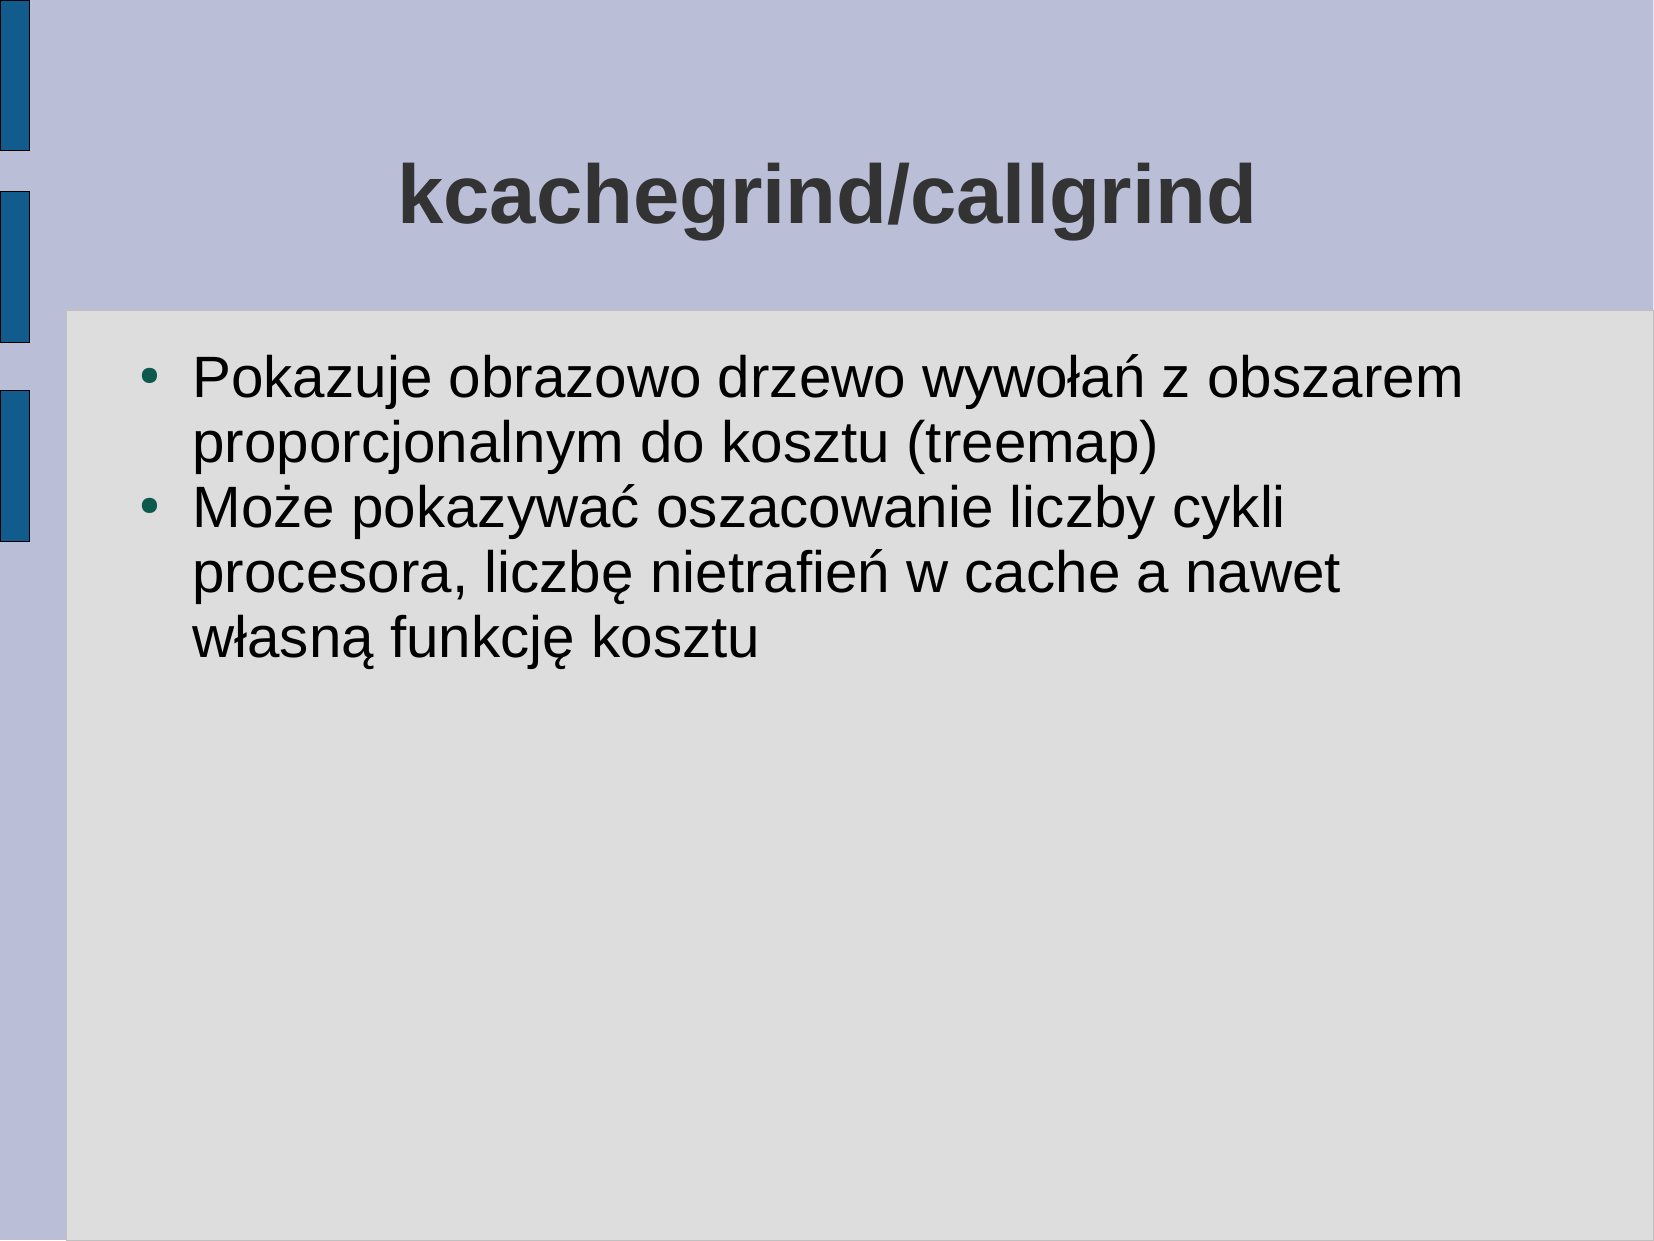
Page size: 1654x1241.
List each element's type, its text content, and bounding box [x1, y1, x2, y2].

list Pokazuje obrazowo drzewo wywołań z obszarem proporcjonalnym do kosztu (treemap) Może pokazywać oszacowanie liczby cykli procesora, liczbę nietrafień w cache a nawet własną funkcję kosztu [121, 344, 1534, 1127]
title kcachegrind/callgrind [121, 91, 1534, 299]
